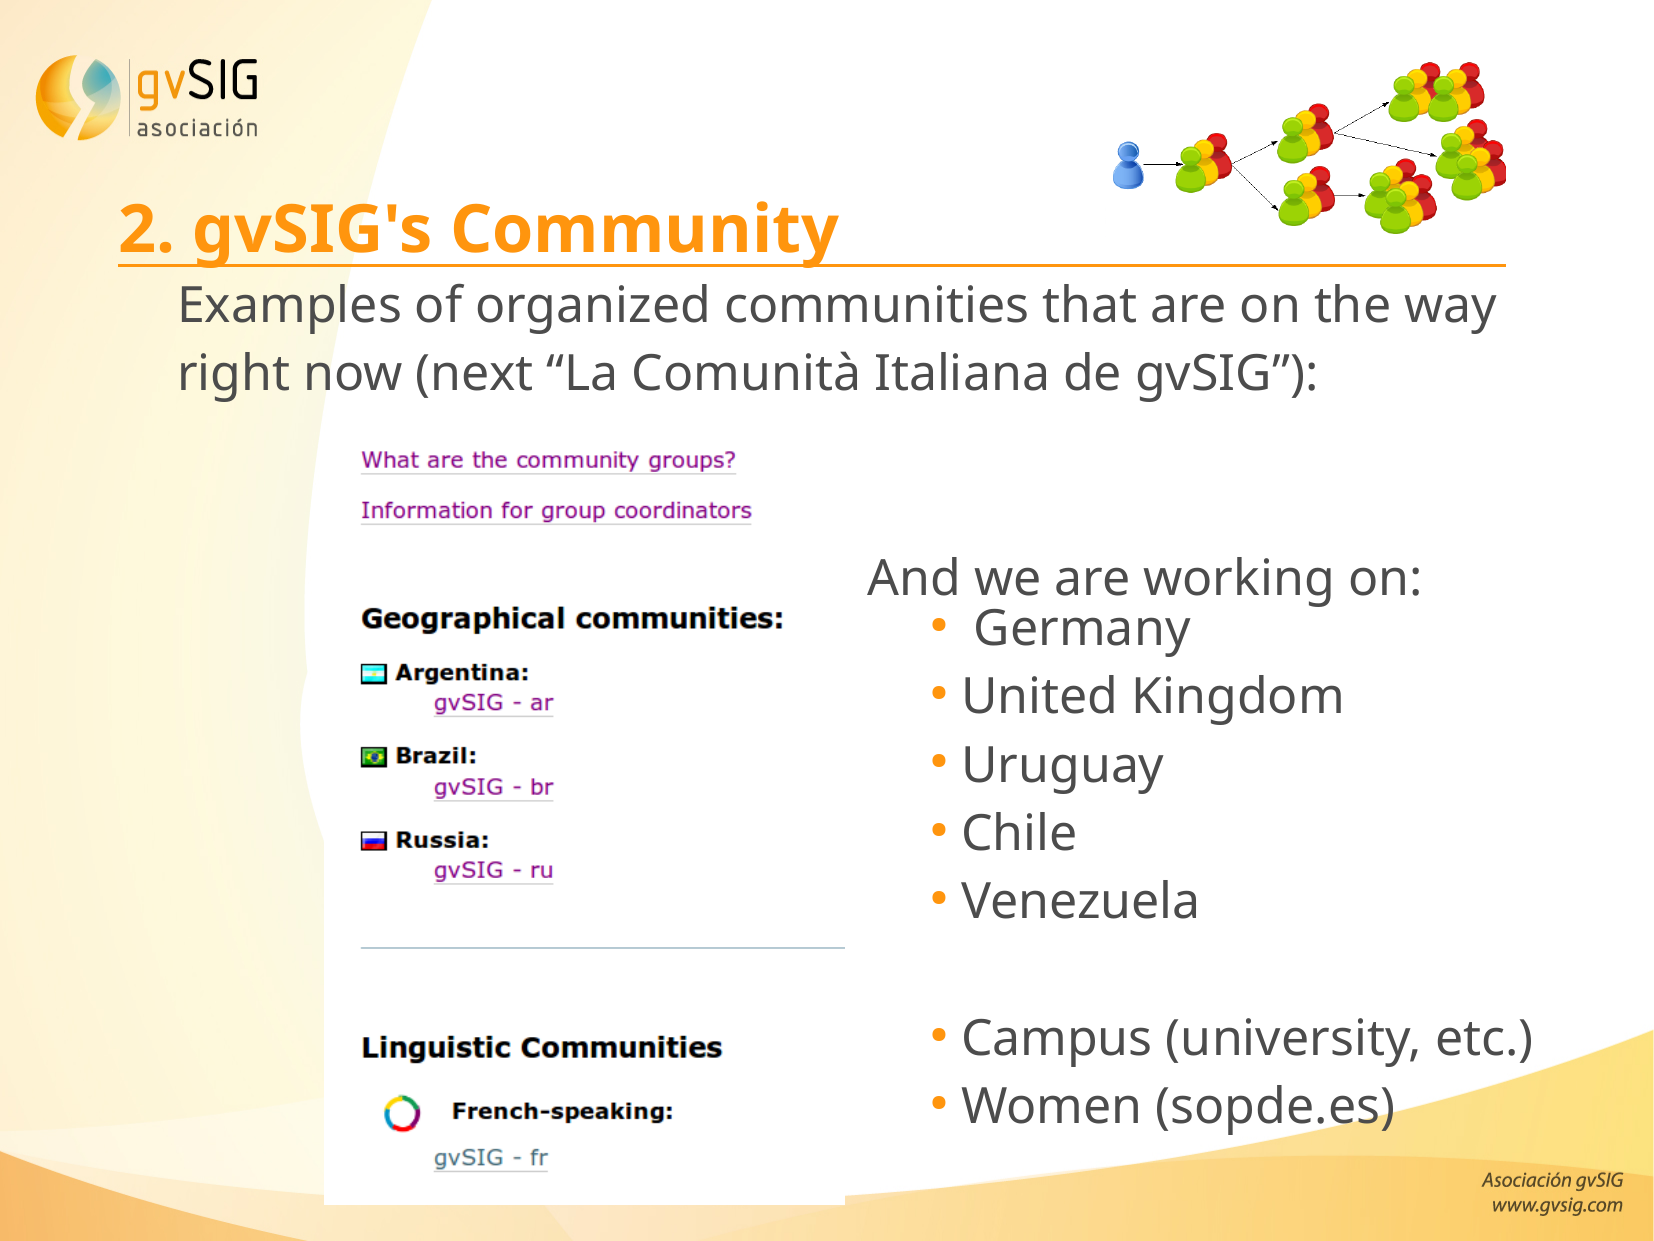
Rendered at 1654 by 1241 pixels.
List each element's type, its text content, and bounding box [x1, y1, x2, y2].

picture [0, 0, 1654, 1241]
title Examples of organized communities that are on the way right now (next “La Comunità Italiana de gvSIG”): And we are working on: [177, 279, 1625, 600]
text_box Germany United Kingdom Uruguay Chile Venezuela Campus (university, etc.) Women (sopde.es) [915, 584, 1625, 1124]
title 2. gvSIG's Community [118, 177, 1607, 276]
